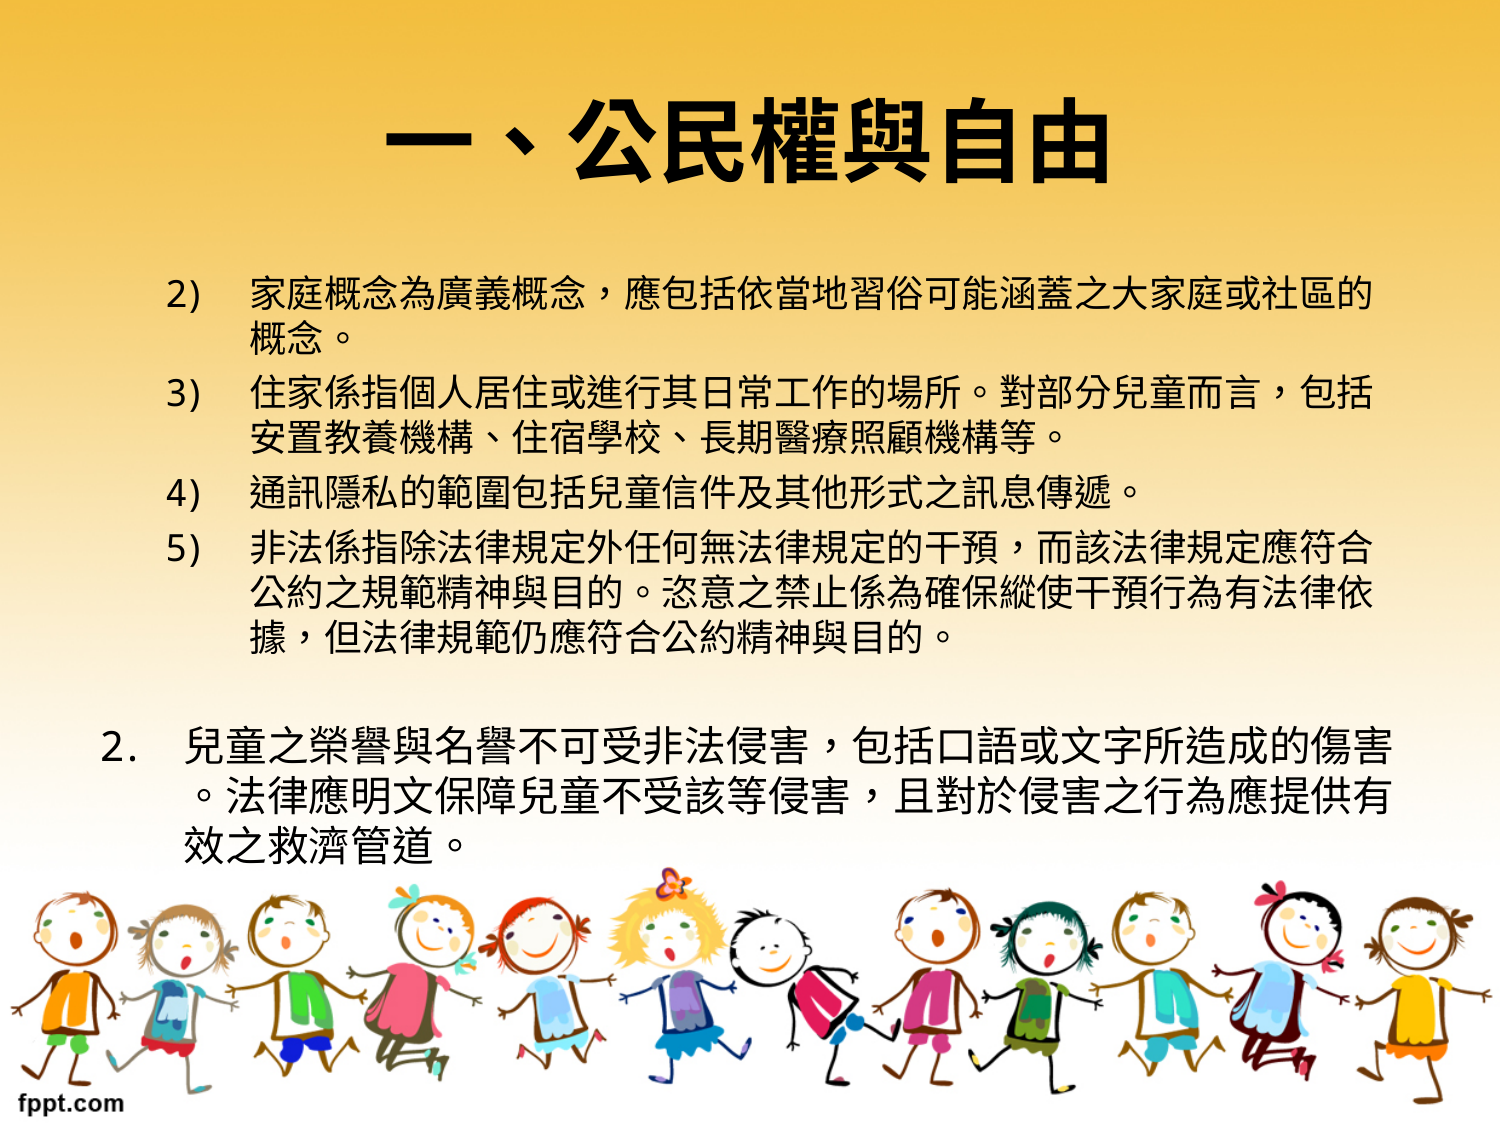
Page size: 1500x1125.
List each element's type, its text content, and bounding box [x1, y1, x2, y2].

title 一、公民權與自由 [75, 45, 1426, 233]
picture [0, 0, 1500, 1125]
list 家庭概念為廣義概念，應包括依當地習俗可能涵蓋之大家庭或社區的概念。 住家係指個人居住或進行其日常工作的場所。對部分兒童而言，包括安置教養機構、住宿學校、長期醫療照顧機構等。 通訊隱私的範圍包括兒童信件及其他形式之訊息傳遞。 非法係指除法律規定外任何無法律規定的干預，而該法律規定應符合公約之規範精神與目的。恣意之禁止係為確保縱使干預行為有法律依據，但法律規範仍應符合公約精神與目的。 兒童之榮譽與名譽不可受非法侵害，包括口語或文字所造成的傷害。法律應明文保障兒童不受該等侵害，且對於侵害之行為應提供有效之救濟管道。 [75, 262, 1426, 1005]
